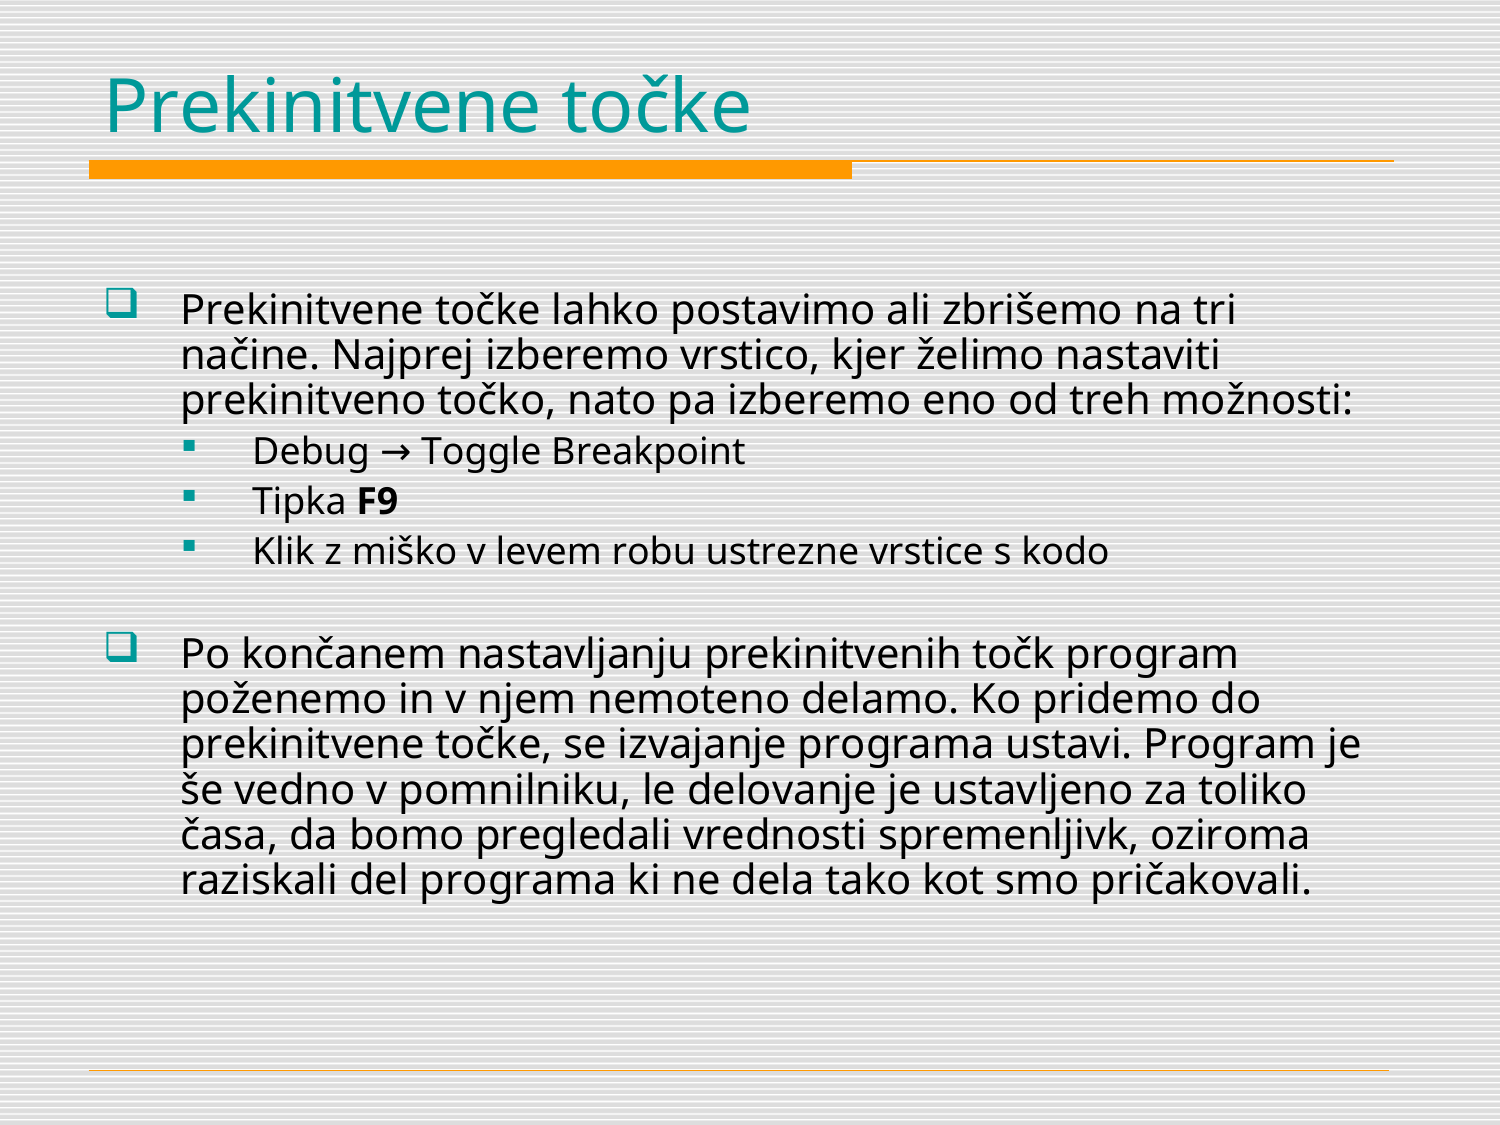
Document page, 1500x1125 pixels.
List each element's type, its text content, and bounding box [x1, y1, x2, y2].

picture [0, 0, 1500, 1125]
list Prekinitvene točke lahko postavimo ali zbrišemo na tri načine. Najprej izberemo vrstico, kjer želimo nastaviti prekinitveno točko, nato pa izberemo eno od treh možnosti: Debug → Toggle Breakpoint Tipka F9 Klik z miško v levem robu ustrezne vrstice s kodo Po končanem nastavljanju prekinitvenih točk program poženemo in v njem nemoteno delamo. Ko pridemo do prekinitvene točke, se izvajanje programa ustavi. Program je še vedno v pomnilniku, le delovanje je ustavljeno za toliko časa, da bomo pregledali vrednosti spremenljivk, oziroma raziskali del programa ki ne dela tako kot smo pričakovali. [88, 220, 1401, 1059]
title Prekinitvene točke [88, 42, 1401, 155]
